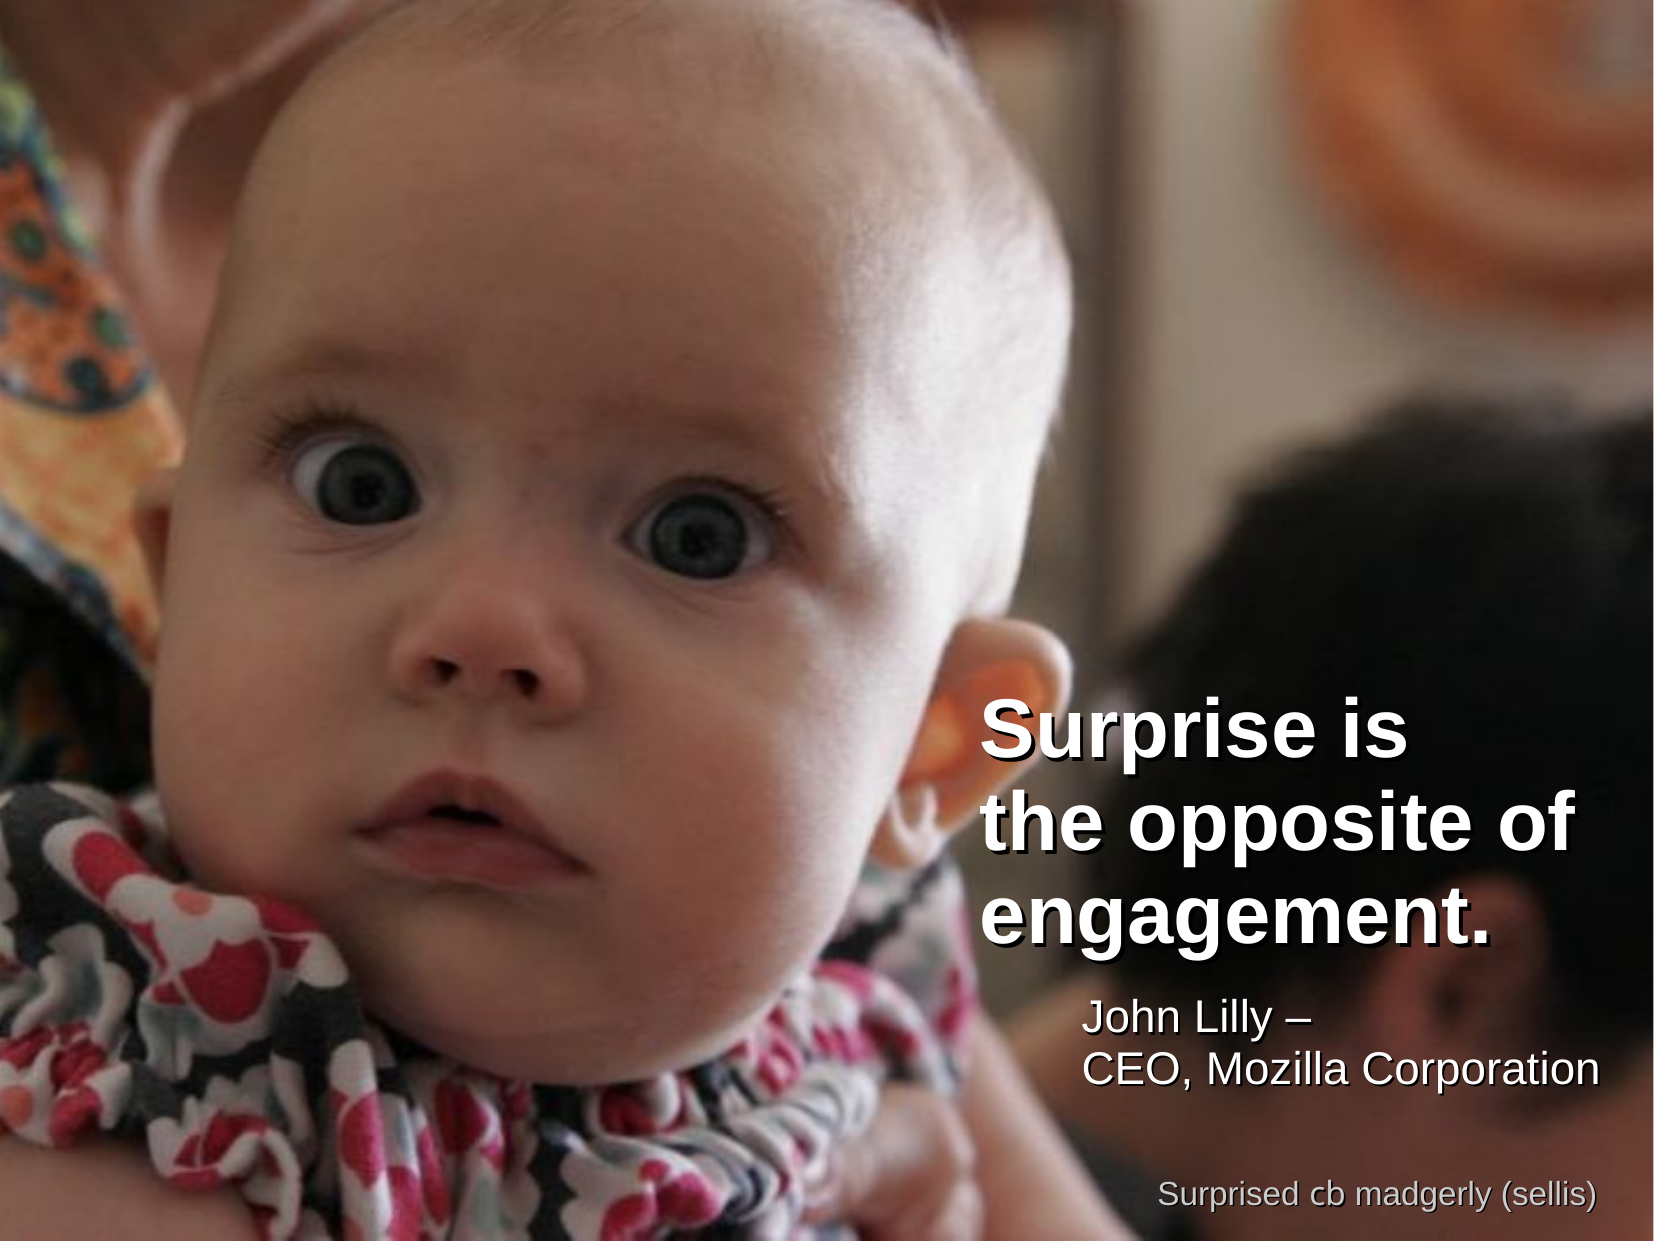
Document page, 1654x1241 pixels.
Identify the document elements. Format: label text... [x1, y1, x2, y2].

picture [0, 0, 1654, 1241]
text_box John Lilly – CEO, Mozilla Corporation [1066, 983, 1616, 1102]
text_box Surprise is the opposite of engagement. [964, 675, 1651, 976]
text_box Surprised cb madgerly (sellis) [37, 1162, 1613, 1215]
